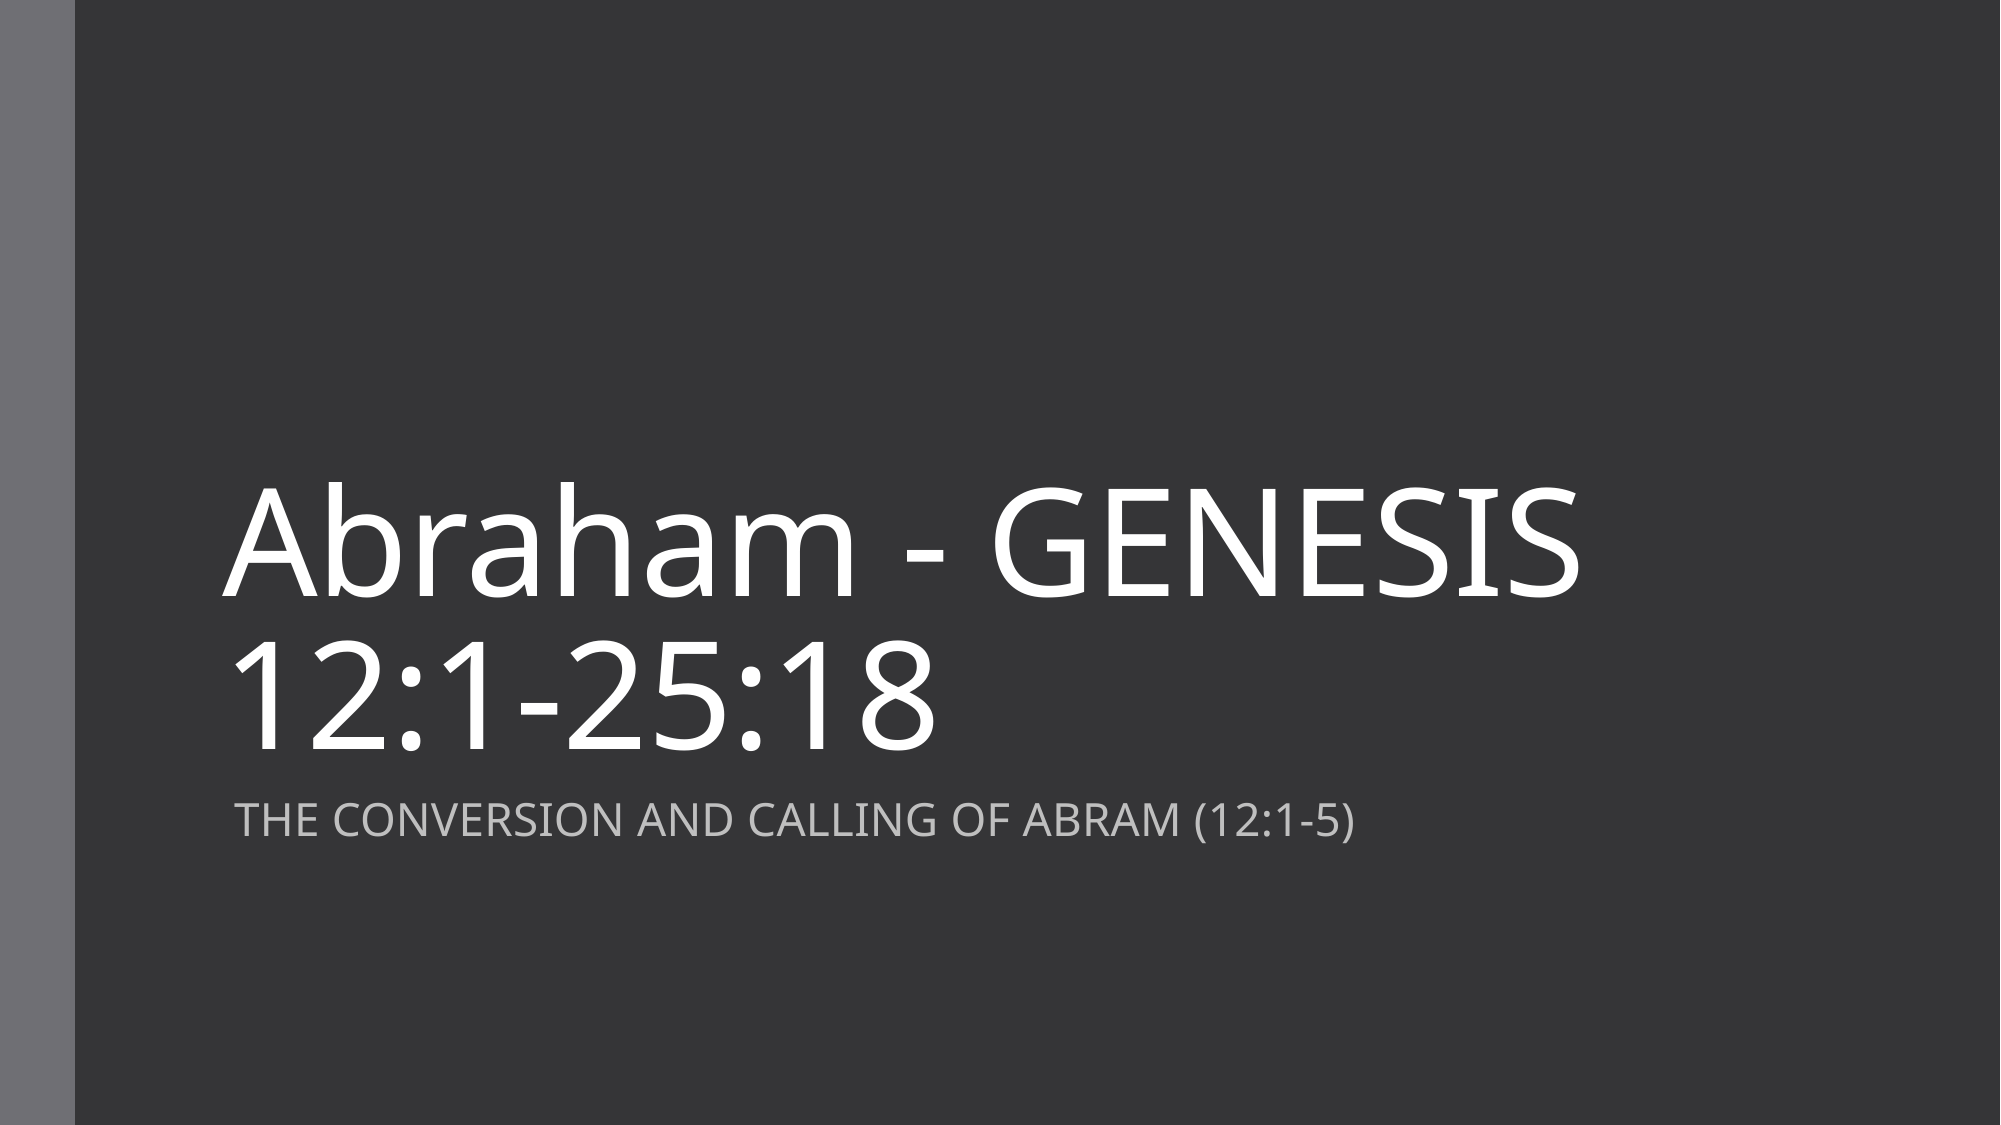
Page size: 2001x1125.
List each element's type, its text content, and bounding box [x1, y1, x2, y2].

subtitle THE CONVERSION AND CALLING OF ABRAM (12:1-5) [206, 787, 1752, 1066]
title Abraham - GENESIS 12:1-25:18 [206, 124, 1752, 787]
